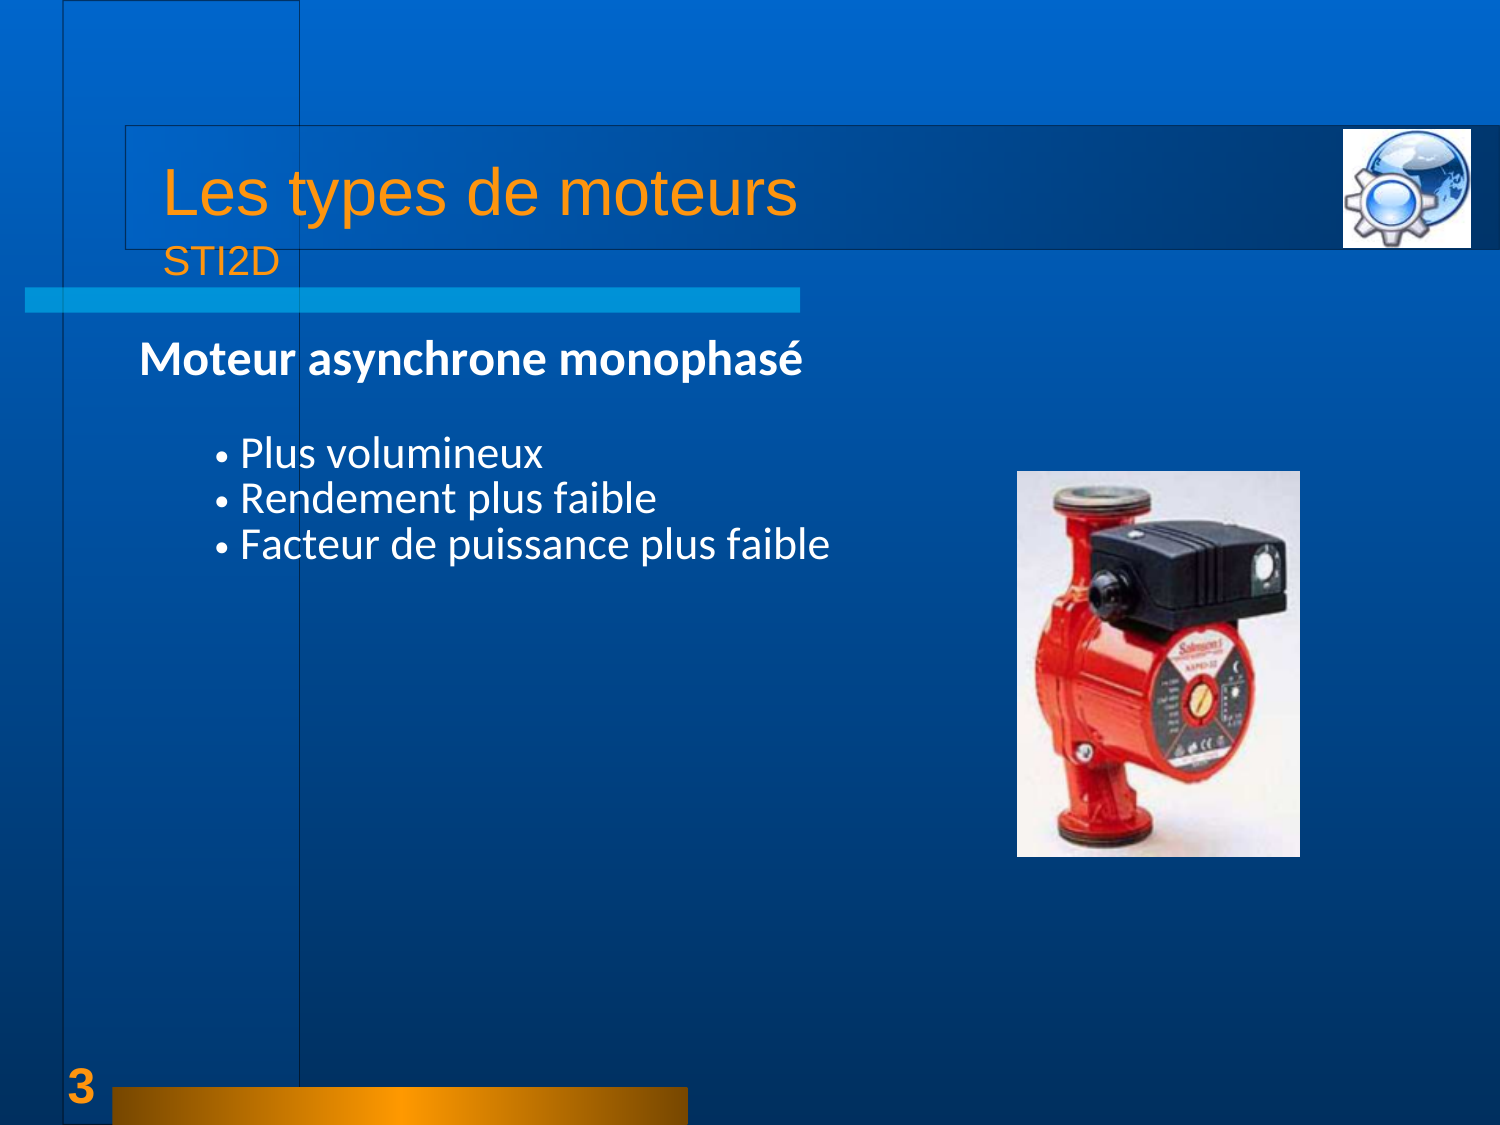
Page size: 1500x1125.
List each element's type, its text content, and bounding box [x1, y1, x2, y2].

picture [1017, 471, 1300, 857]
picture [1343, 129, 1471, 248]
text_box Moteur asynchrone monophasé Plus volumineux Rendement plus faible Facteur de puissance plus faible [124, 330, 1394, 965]
